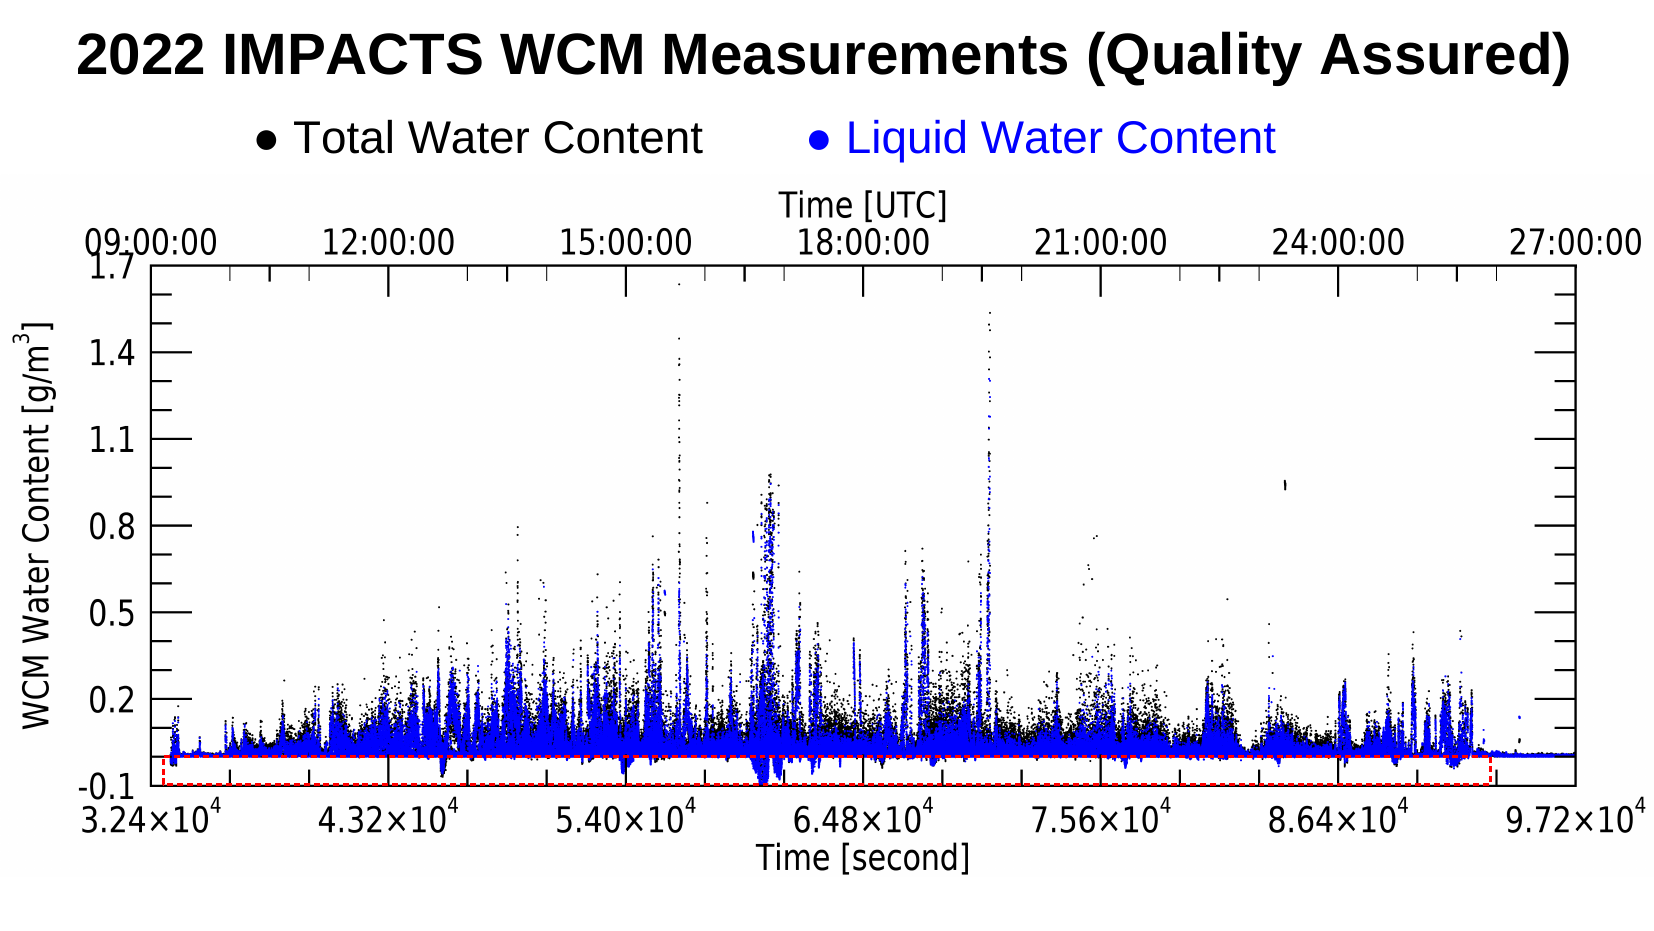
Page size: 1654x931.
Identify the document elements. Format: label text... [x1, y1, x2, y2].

text_box 2022 IMPACTS WCM Measurements (Quality Assured) [0, 14, 1651, 95]
text_box ● Total Water Content ● Liquid Water Content [225, 104, 1516, 171]
picture [0, 174, 1654, 877]
